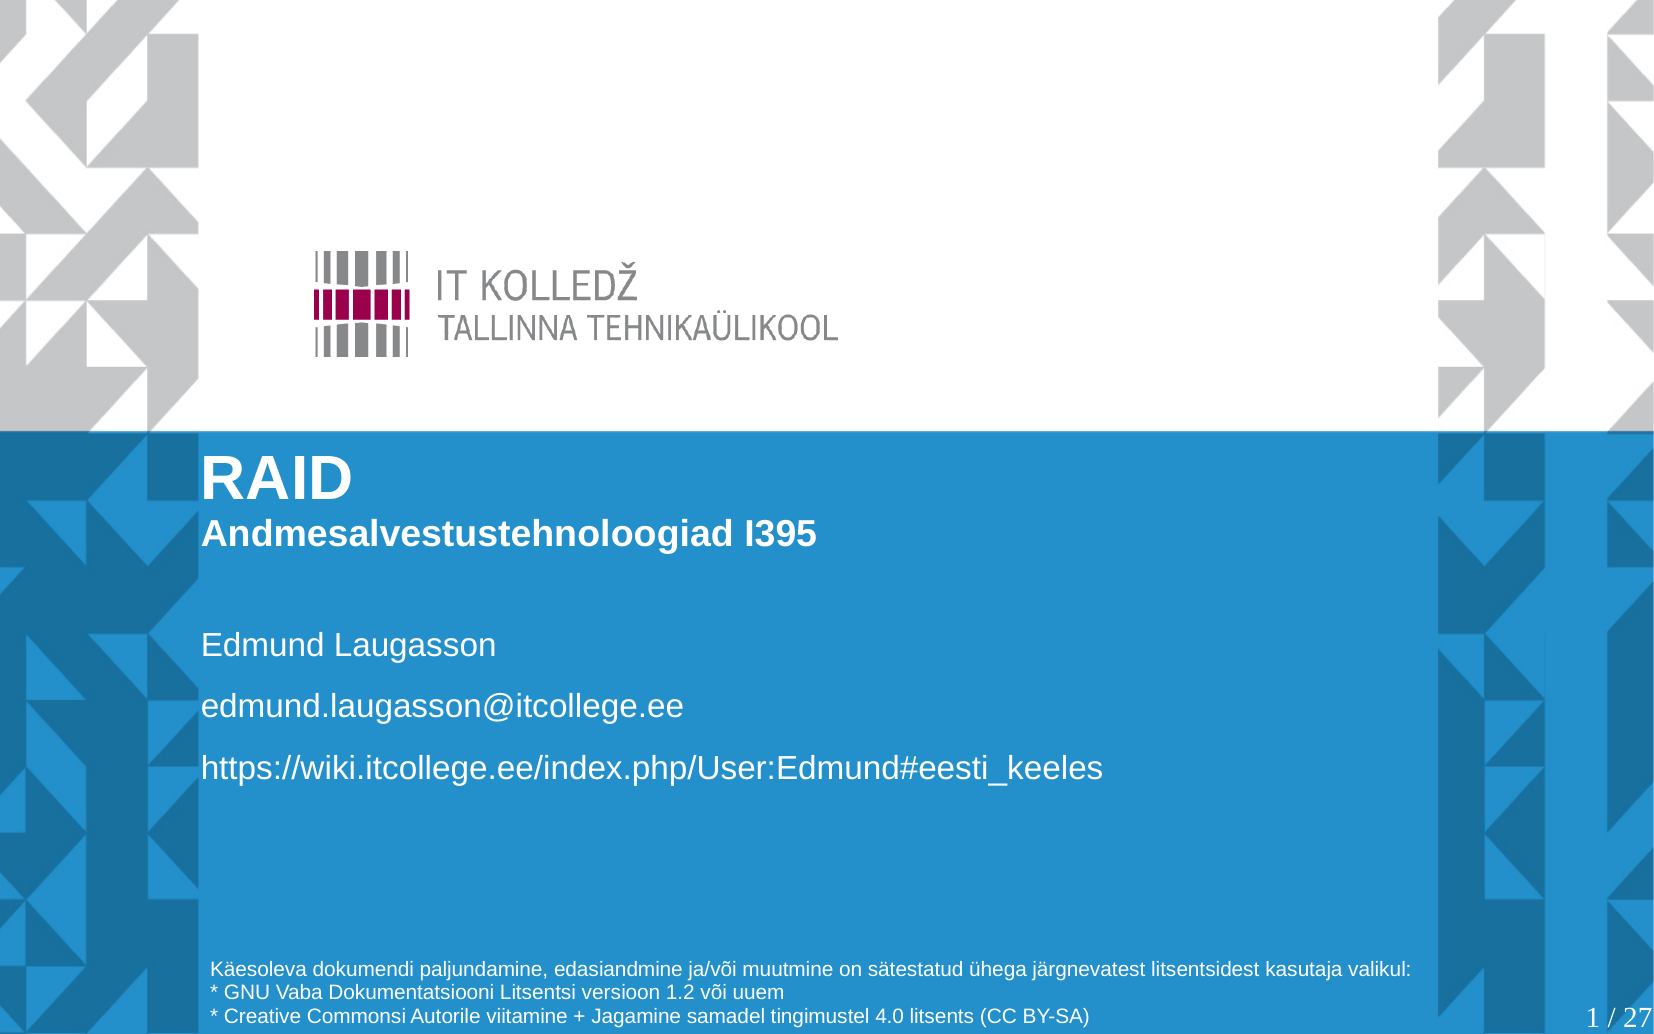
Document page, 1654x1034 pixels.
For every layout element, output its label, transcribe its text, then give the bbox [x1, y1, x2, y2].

title RAID Andmesalvestustehnoloogiad I395 [200, 442, 1430, 603]
list Edmund Laugasson edmund.laugasson@itcollege.ee https://wiki.itcollege.ee/index.php/User:Edmund#eesti_keeles [200, 625, 1441, 934]
picture [0, 0, 1654, 1034]
